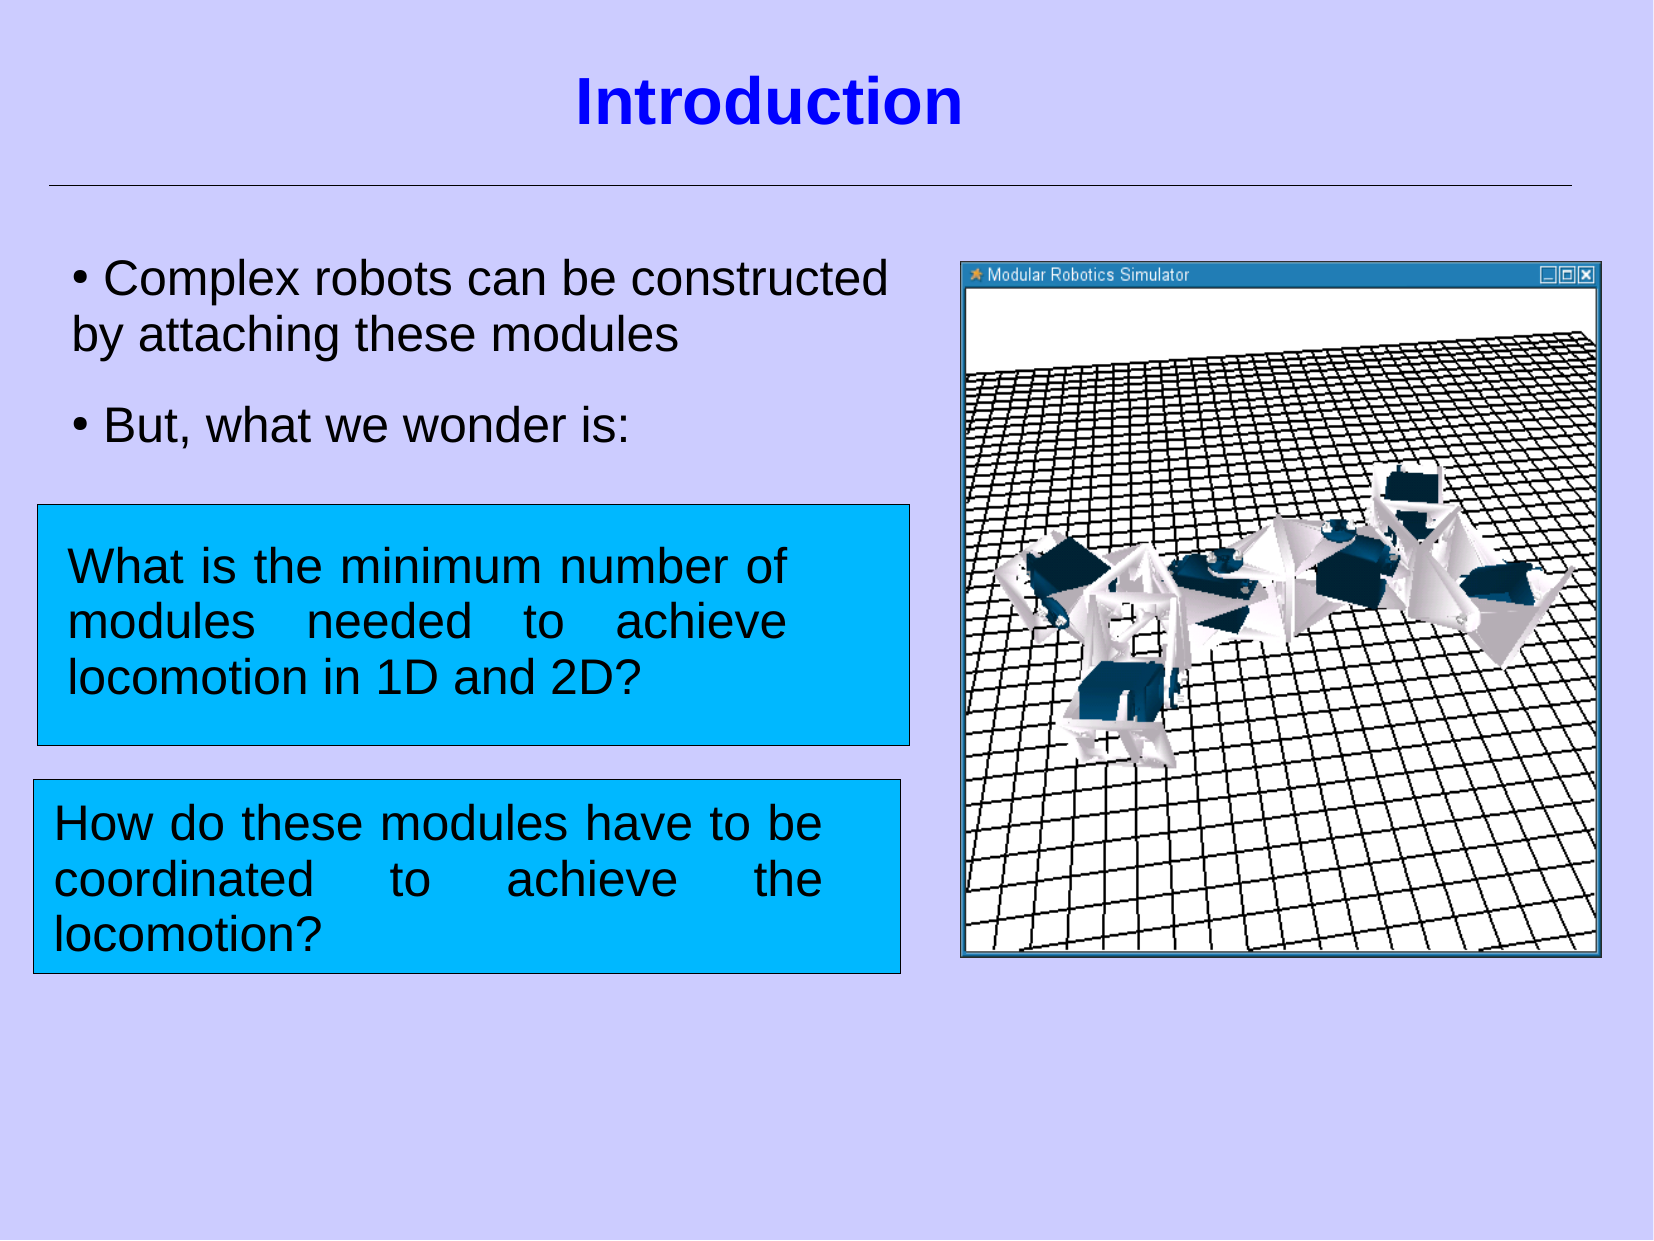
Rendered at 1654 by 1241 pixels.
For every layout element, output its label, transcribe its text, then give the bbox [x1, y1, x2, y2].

title Introduction [132, 0, 1408, 191]
text_box What is the minimum number of modules needed to achieve locomotion in 1D and 2D? [67, 538, 899, 706]
picture [960, 261, 1602, 958]
text_box [37, 504, 910, 746]
text_box [33, 779, 901, 974]
text_box How do these modules have to be coordinated to achieve the locomotion? [53, 795, 885, 963]
text_box Complex robots can be constructed by attaching these modules But, what we wonder is: [71, 250, 908, 476]
